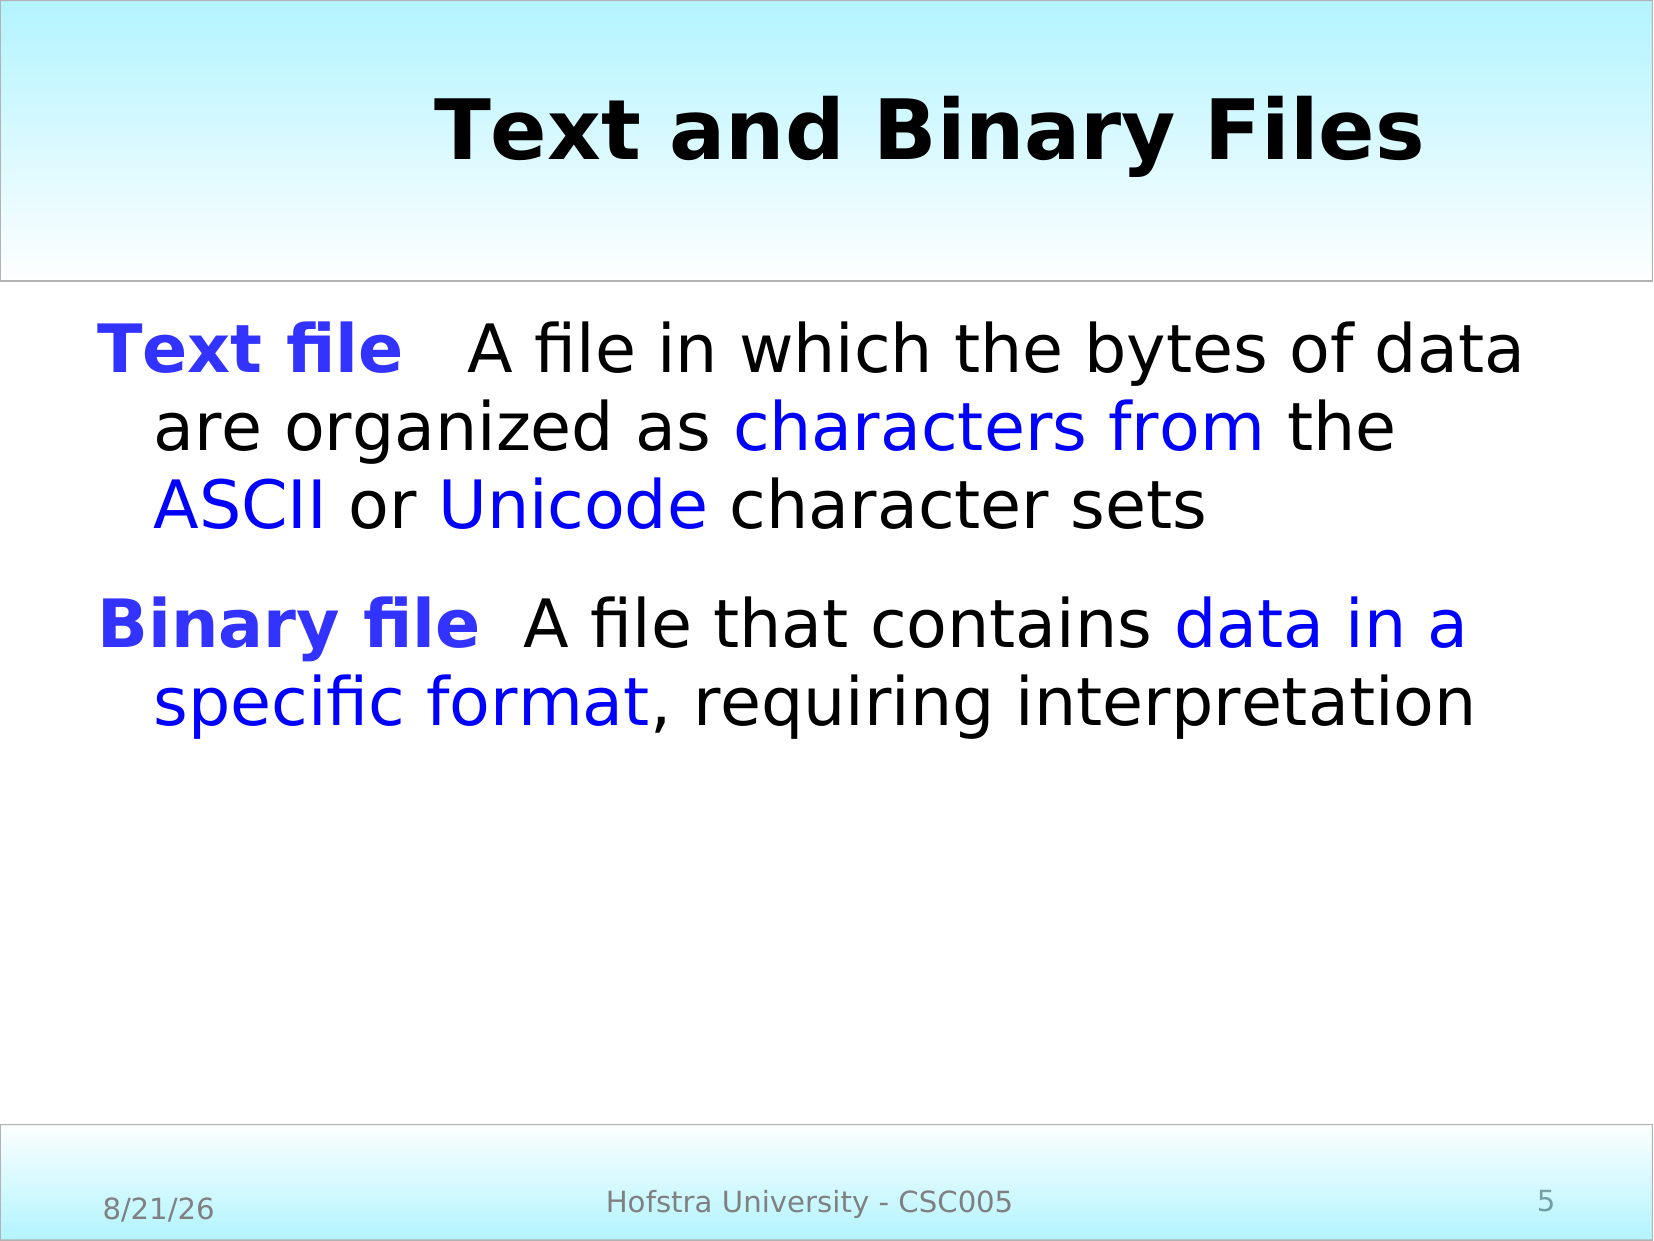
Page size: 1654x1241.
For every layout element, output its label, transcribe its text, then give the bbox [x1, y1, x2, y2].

title Text and Binary Files [247, 27, 1612, 235]
list Text file A file in which the bytes of data are organized as characters from the ASCII or Unicode character sets Binary file A file that contains data in a specific format, requiring interpretation [82, 303, 1571, 1131]
